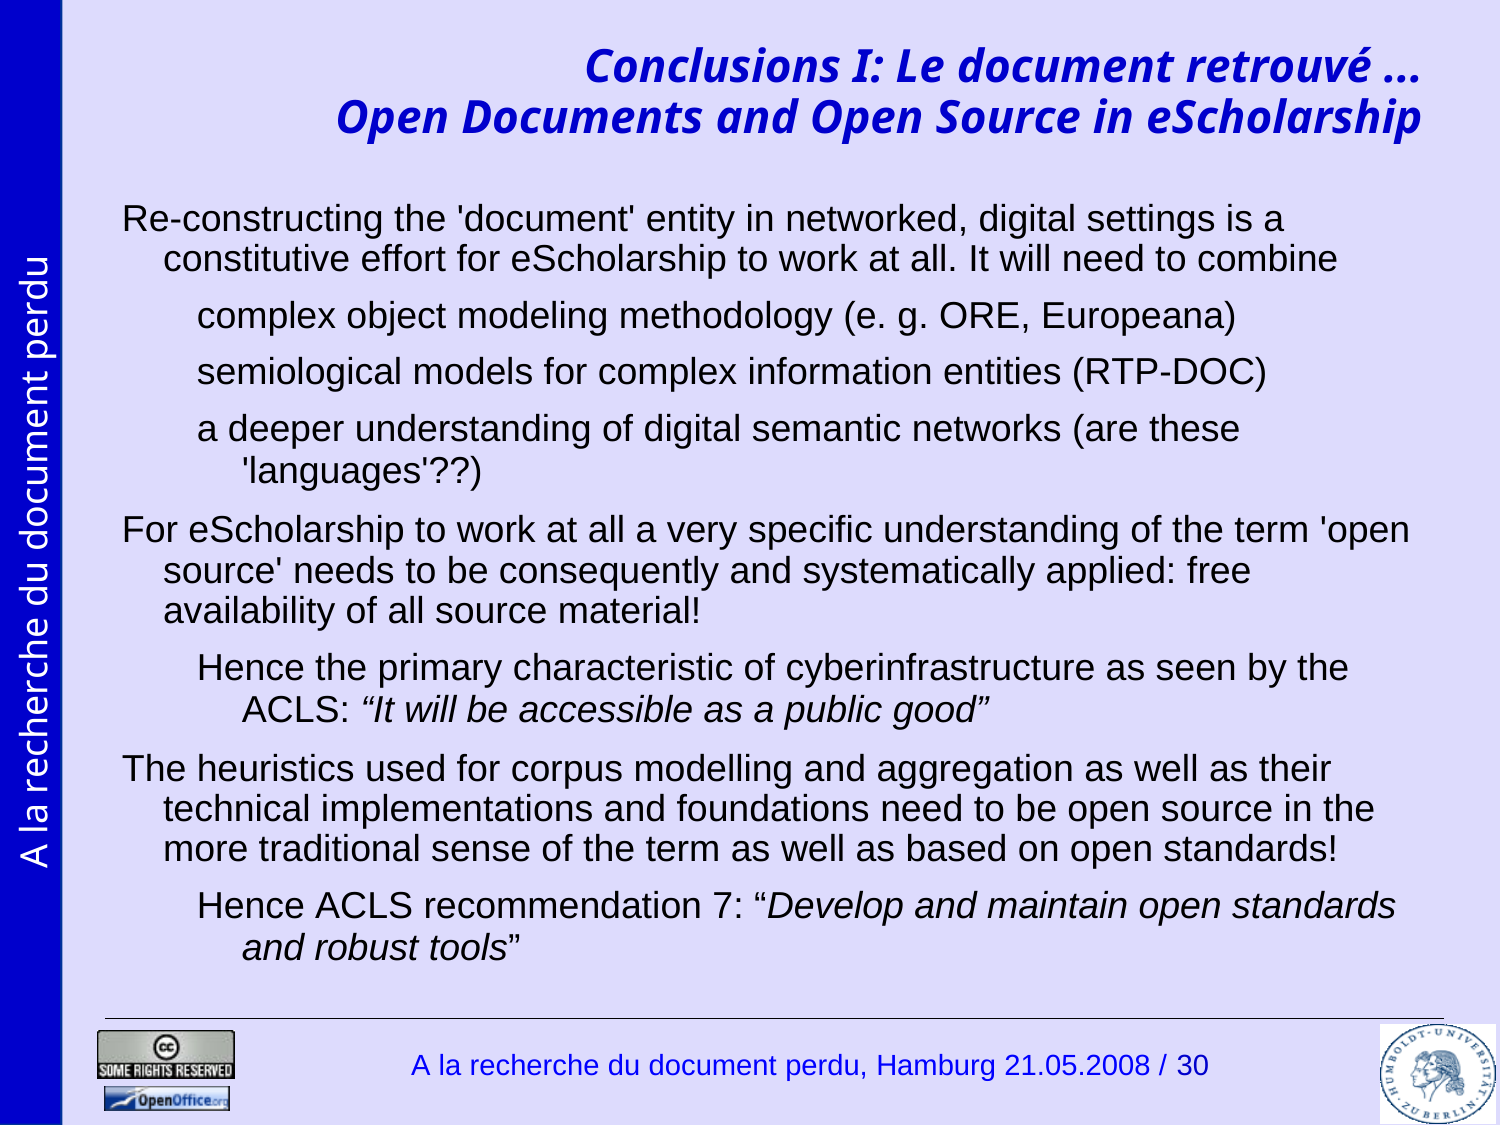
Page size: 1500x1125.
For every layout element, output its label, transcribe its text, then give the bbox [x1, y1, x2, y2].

picture [97, 1030, 235, 1079]
title Conclusions I: Le document retrouvé ... Open Documents and Open Source in eScholarship [96, 0, 1436, 186]
picture [104, 1086, 230, 1111]
picture [1380, 1024, 1496, 1124]
list Re-constructing the 'document' entity in networked, digital settings is a constitutive effort for eScholarship to work at all. It will need to combine complex object modeling methodology (e. g. ORE, Europeana) semiological models for complex information entities (RTP-DOC) a deeper understanding of digital semantic networks (are these 'languages'??) For eScholarship to work at all a very specific understanding of the term 'open source' needs to be consequently and systematically applied: free availability of all source material! Hence the primary characteristic of cyberinfrastructure as seen by the ACLS: “It will be accessible as a public good” The heuristics used for corpus modelling and aggregation as well as their technical implementations and foundations need to be open source in the more traditional sense of the term as well as based on open standards! Hence ACLS recommendation 7: “Develop and maintain open standards and robust tools” [121, 198, 1432, 1061]
